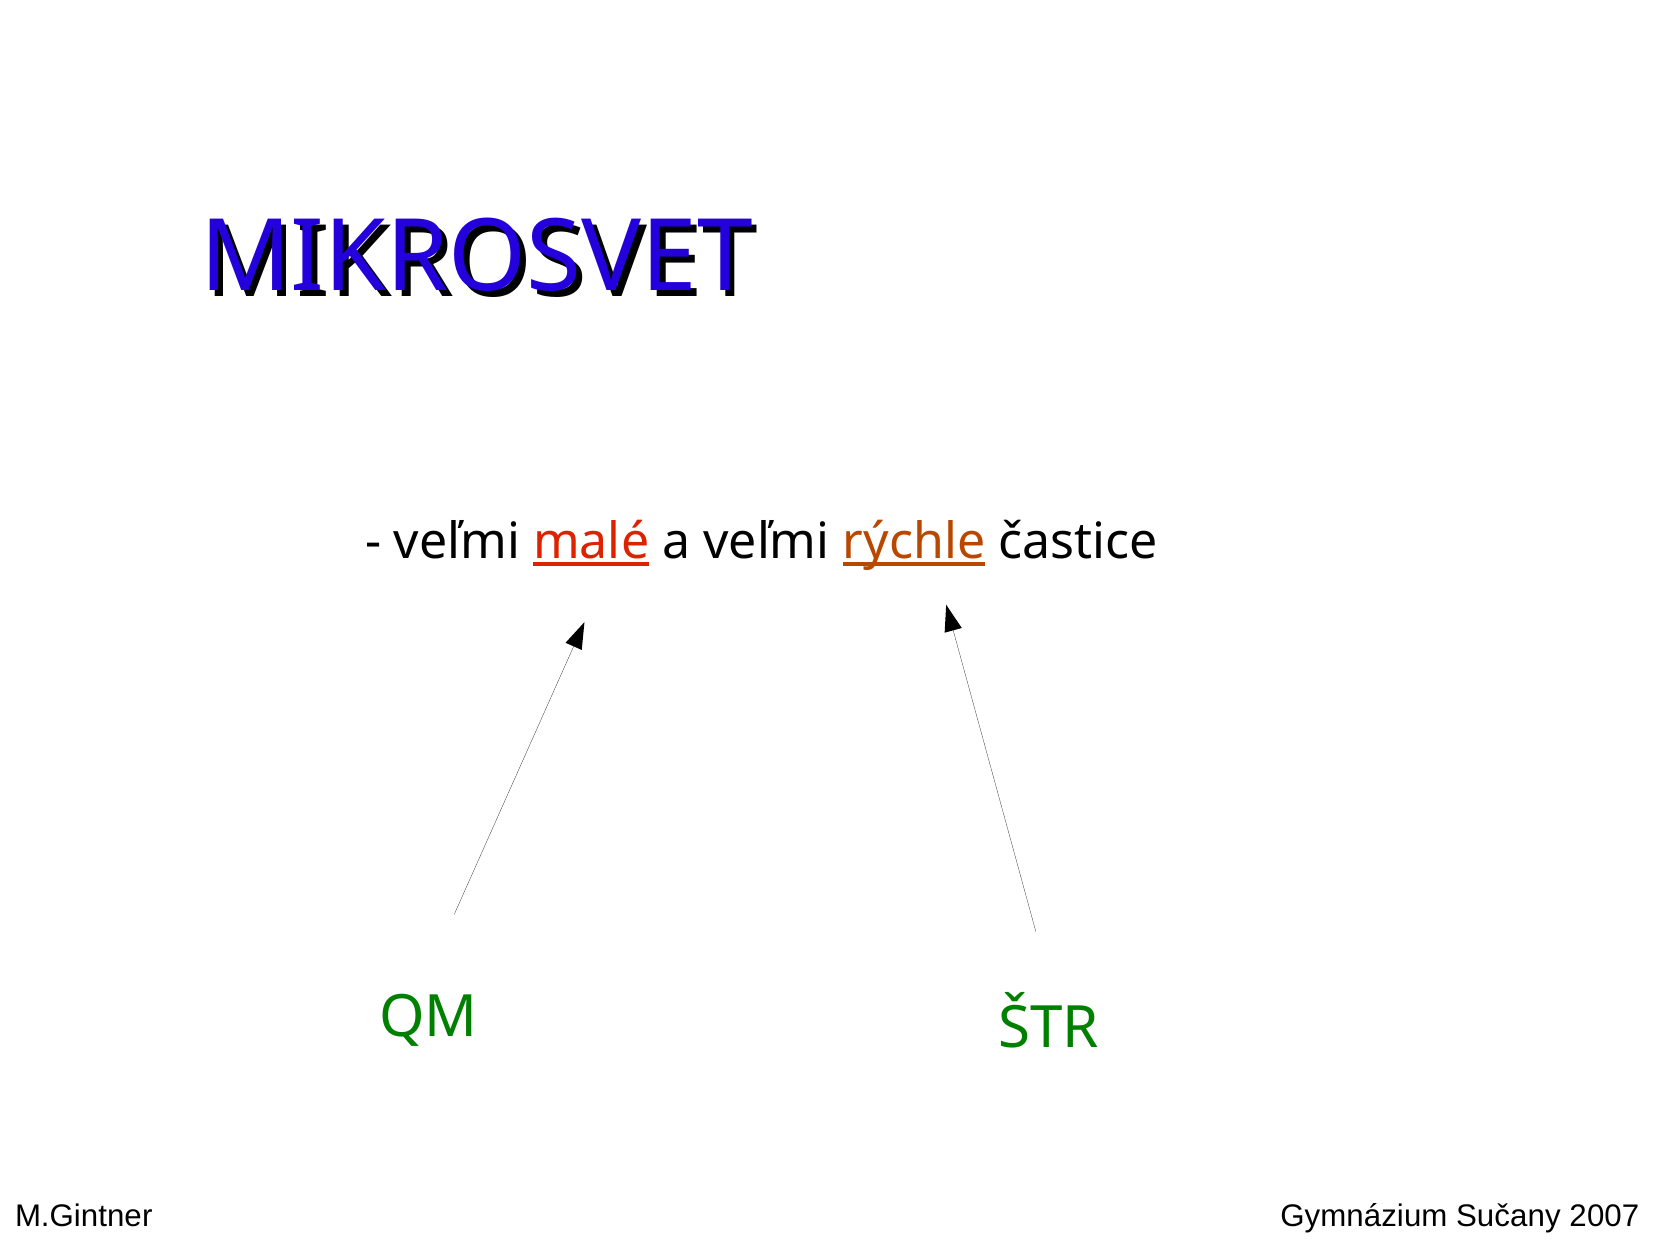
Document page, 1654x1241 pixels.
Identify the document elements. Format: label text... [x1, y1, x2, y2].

text_box ŠTR [983, 978, 1130, 1075]
text_box MIKROSVET [185, 176, 848, 377]
text_box Gymnázium Sučany 2007 [1265, 1190, 1654, 1241]
text_box QM [364, 966, 497, 1063]
text_box - veľmi malé a veľmi rýchle častice [350, 497, 1194, 583]
text_box M.Gintner [0, 1190, 168, 1241]
